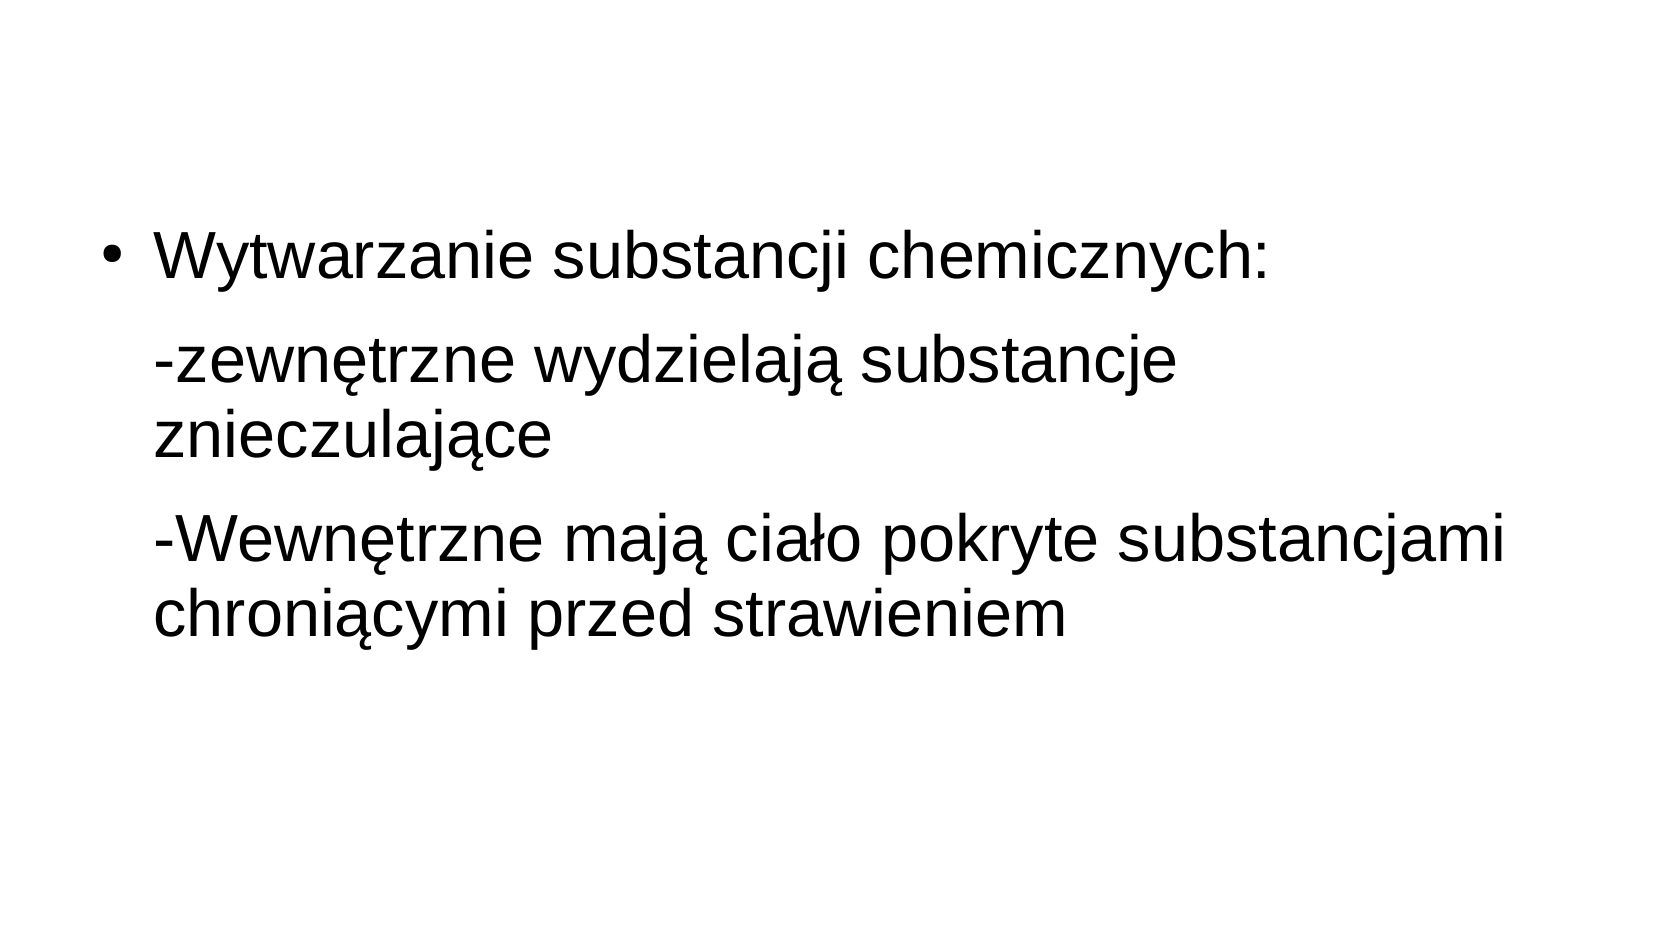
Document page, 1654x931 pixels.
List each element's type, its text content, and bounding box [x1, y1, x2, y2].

list Wytwarzanie substancji chemicznych: -zewnętrzne wydzielają substancje znieczulające -Wewnętrzne mają ciało pokryte substancjami chroniącymi przed strawieniem [82, 217, 1571, 758]
